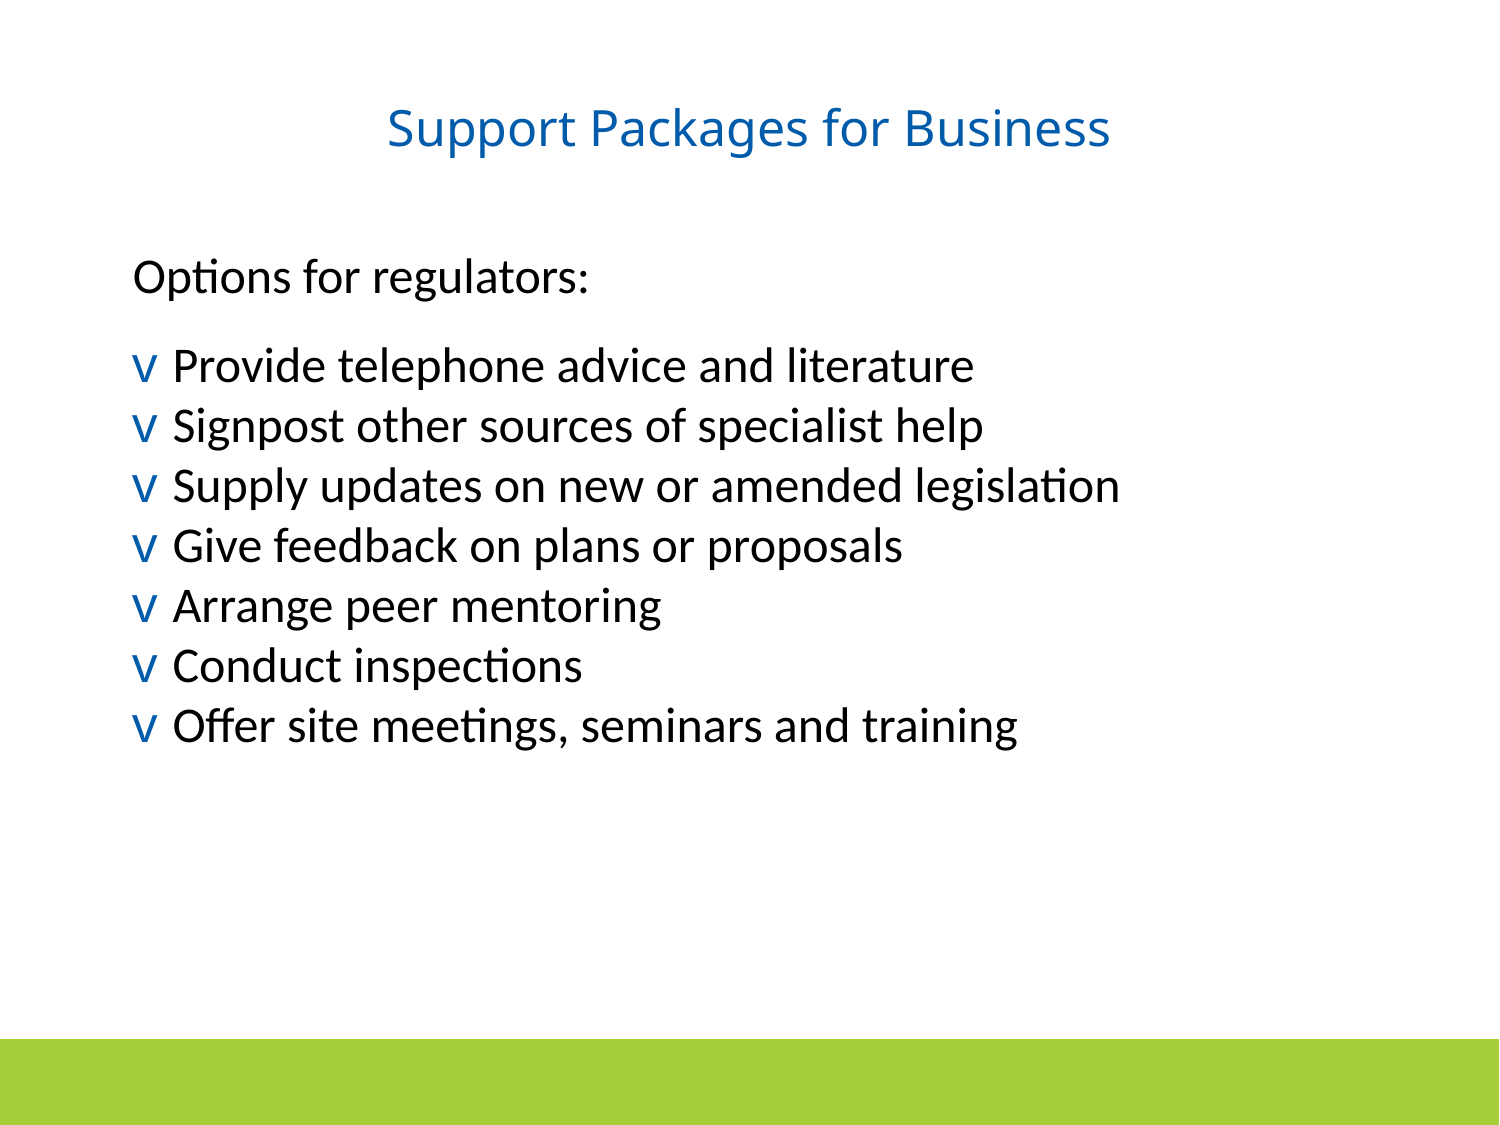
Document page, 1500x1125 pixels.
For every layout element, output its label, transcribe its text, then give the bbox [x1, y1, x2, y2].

text_box Options for regulators: v Provide telephone advice and literature v Signpost other sources of specialist help v Supply updates on new or amended legislation v Give feedback on plans or proposals v Arrange peer mentoring v Conduct inspections v Offer site meetings, seminars and training [117, 235, 1382, 886]
text_box [0, 1039, 1499, 1125]
text_box Support Packages for Business [117, 88, 1382, 178]
